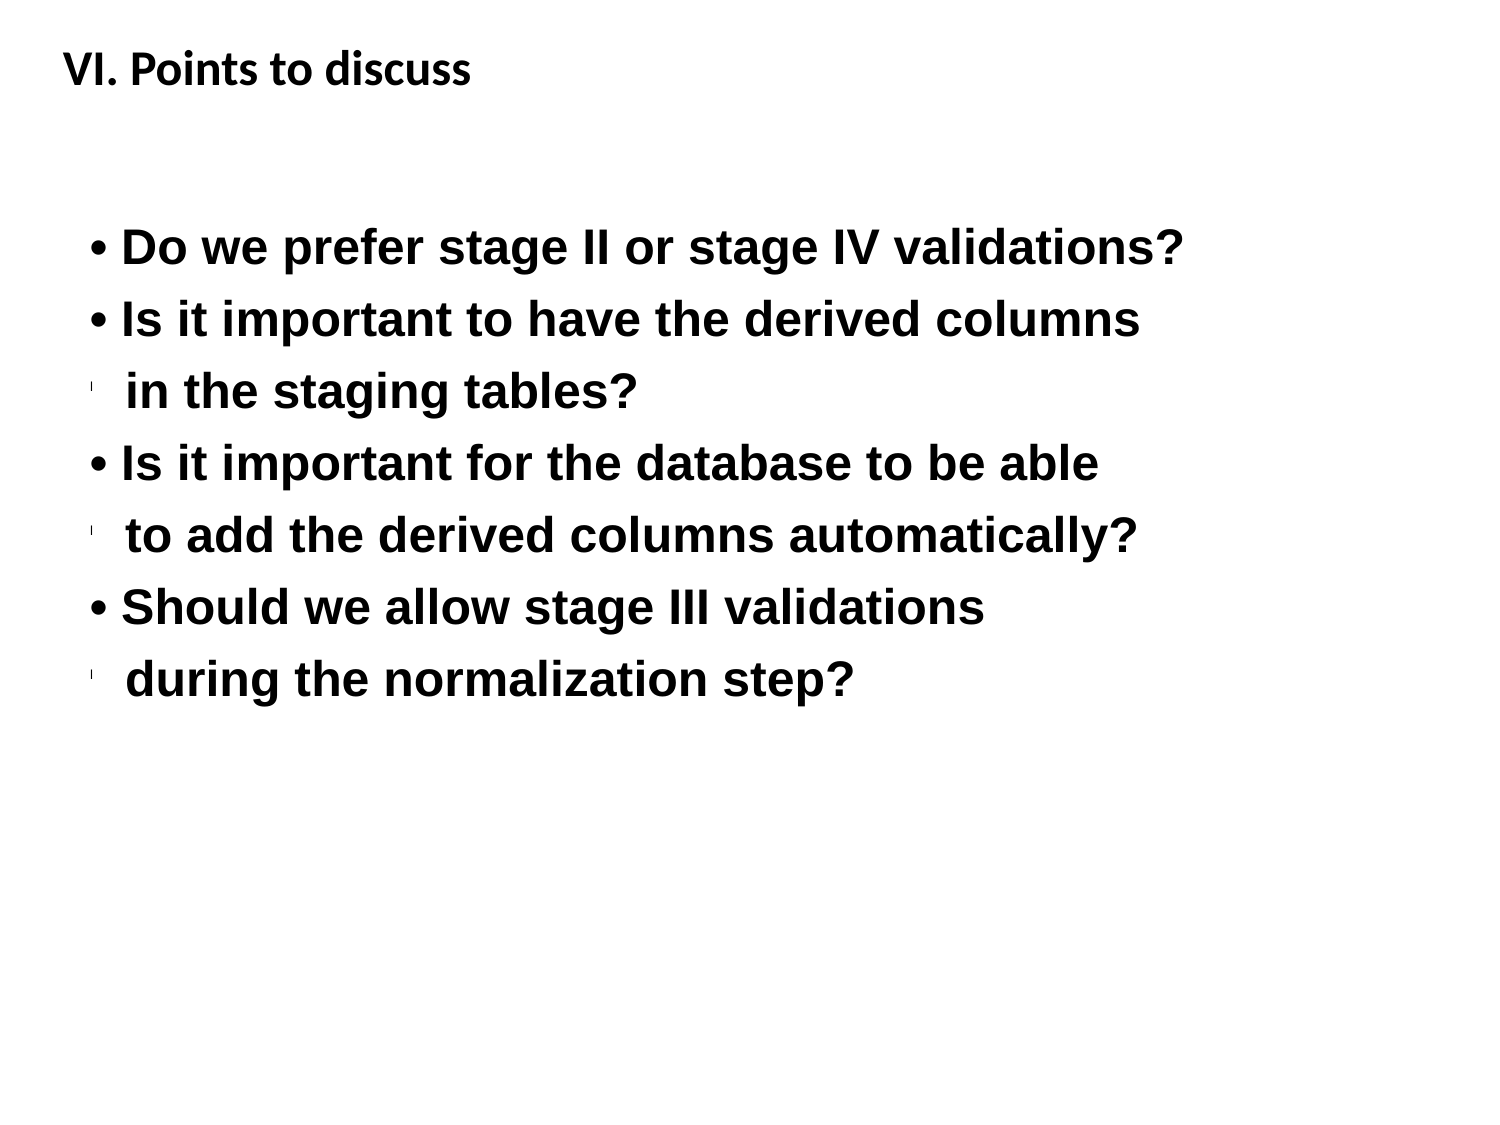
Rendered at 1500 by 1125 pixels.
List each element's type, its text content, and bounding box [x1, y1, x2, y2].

text_box VI. Points to discuss [48, 27, 1420, 103]
text_box • Do we prefer stage II or stage IV validations? • Is it important to have the derived columns in the staging tables? • Is it important for the database to be able to add the derived columns automatically? • Should we allow stage III validations during the normalization step? [74, 194, 1395, 703]
